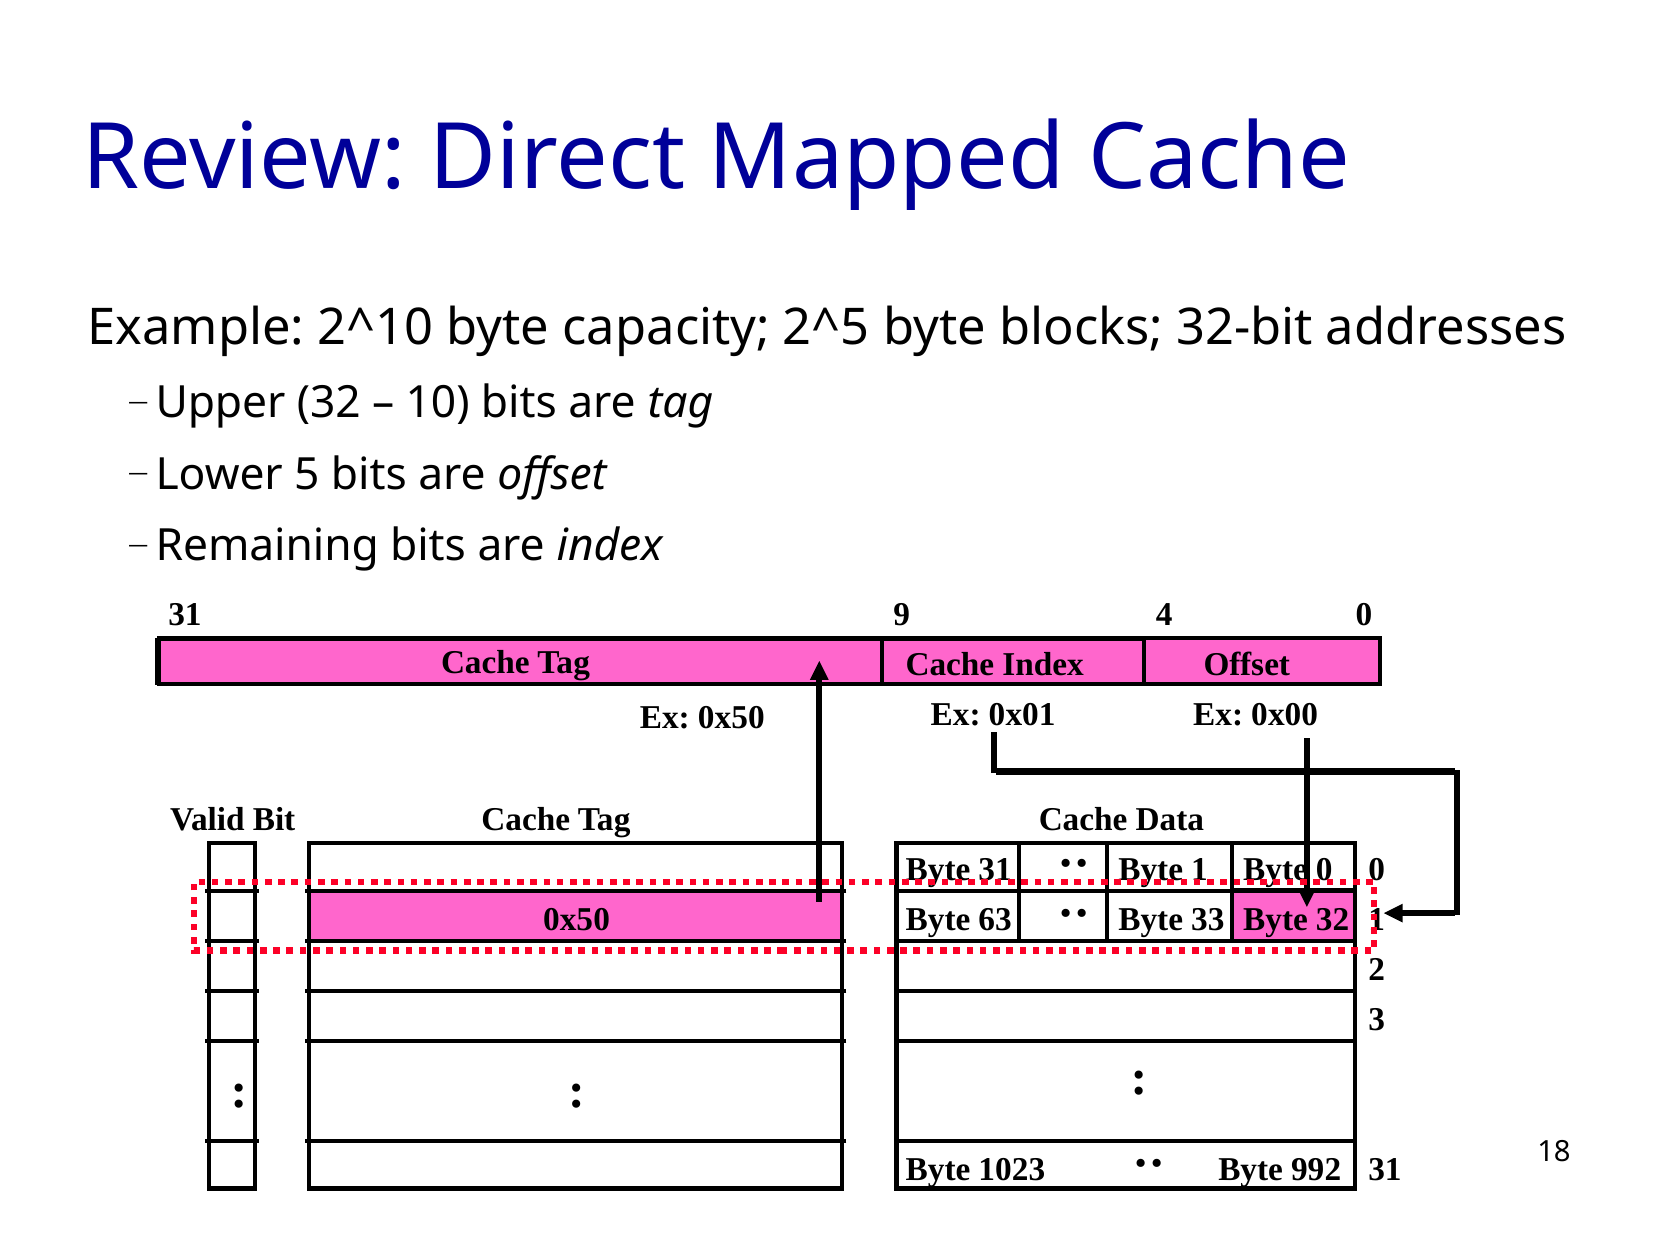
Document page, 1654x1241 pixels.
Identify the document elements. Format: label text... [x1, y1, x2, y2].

text_box 0 [1340, 584, 1388, 640]
text_box Cache Index [890, 640, 1100, 682]
text_box Byte 33 [1103, 889, 1240, 945]
text_box : [215, 1049, 263, 1125]
text_box Ex: 0x50 [624, 688, 780, 743]
text_box 0 [1353, 839, 1400, 889]
text_box [1146, 640, 1188, 682]
text_box Byte 32 [1240, 893, 1353, 939]
text_box : [1027, 889, 1103, 937]
text_box 1 [1353, 889, 1400, 939]
text_box 31 [153, 584, 217, 640]
text_box [1100, 640, 1142, 682]
text_box : [1027, 839, 1103, 887]
text_box Byte 992 [1203, 1139, 1353, 1195]
text_box Byte 0 [1228, 839, 1304, 895]
text_box 9 [878, 584, 925, 640]
text_box : [1102, 1139, 1178, 1187]
text_box Byte 0 [1310, 839, 1348, 895]
text_box 4 [1140, 584, 1188, 640]
text_box Ex: 0x01 [915, 684, 1071, 740]
text_box Valid Bit [155, 789, 311, 845]
title Review: Direct Mapped Cache [82, 49, 1571, 257]
text_box Ex: 0x00 [1178, 686, 1334, 740]
text_box Offset [1188, 634, 1305, 690]
text_box Cache Tag [426, 633, 606, 688]
text_box Byte 31 [890, 839, 1027, 889]
text_box Byte 1 [1103, 839, 1223, 889]
text_box 3 [1353, 989, 1400, 1045]
text_box 2 [1353, 939, 1400, 989]
text_box [606, 640, 880, 682]
text_box [625, 893, 840, 939]
text_box 0x50 [528, 889, 625, 945]
text_box [161, 640, 426, 682]
text_box Cache Data [1015, 789, 1220, 839]
text_box 31 [1353, 1139, 1417, 1195]
text_box [1305, 640, 1378, 682]
list Example: 2^10 byte capacity; 2^5 byte blocks; 32-bit addresses Upper (32 – 10) bits are tag Lower 5 bits are offset Remaining bits are index [60, 290, 1571, 601]
text_box : [553, 1049, 600, 1125]
text_box Byte 1023 [890, 1139, 1061, 1195]
text_box : [1115, 1037, 1163, 1112]
text_box Byte 63 [890, 889, 1028, 945]
text_box [884, 640, 890, 682]
text_box [311, 893, 528, 939]
text_box Cache Tag [458, 789, 646, 845]
